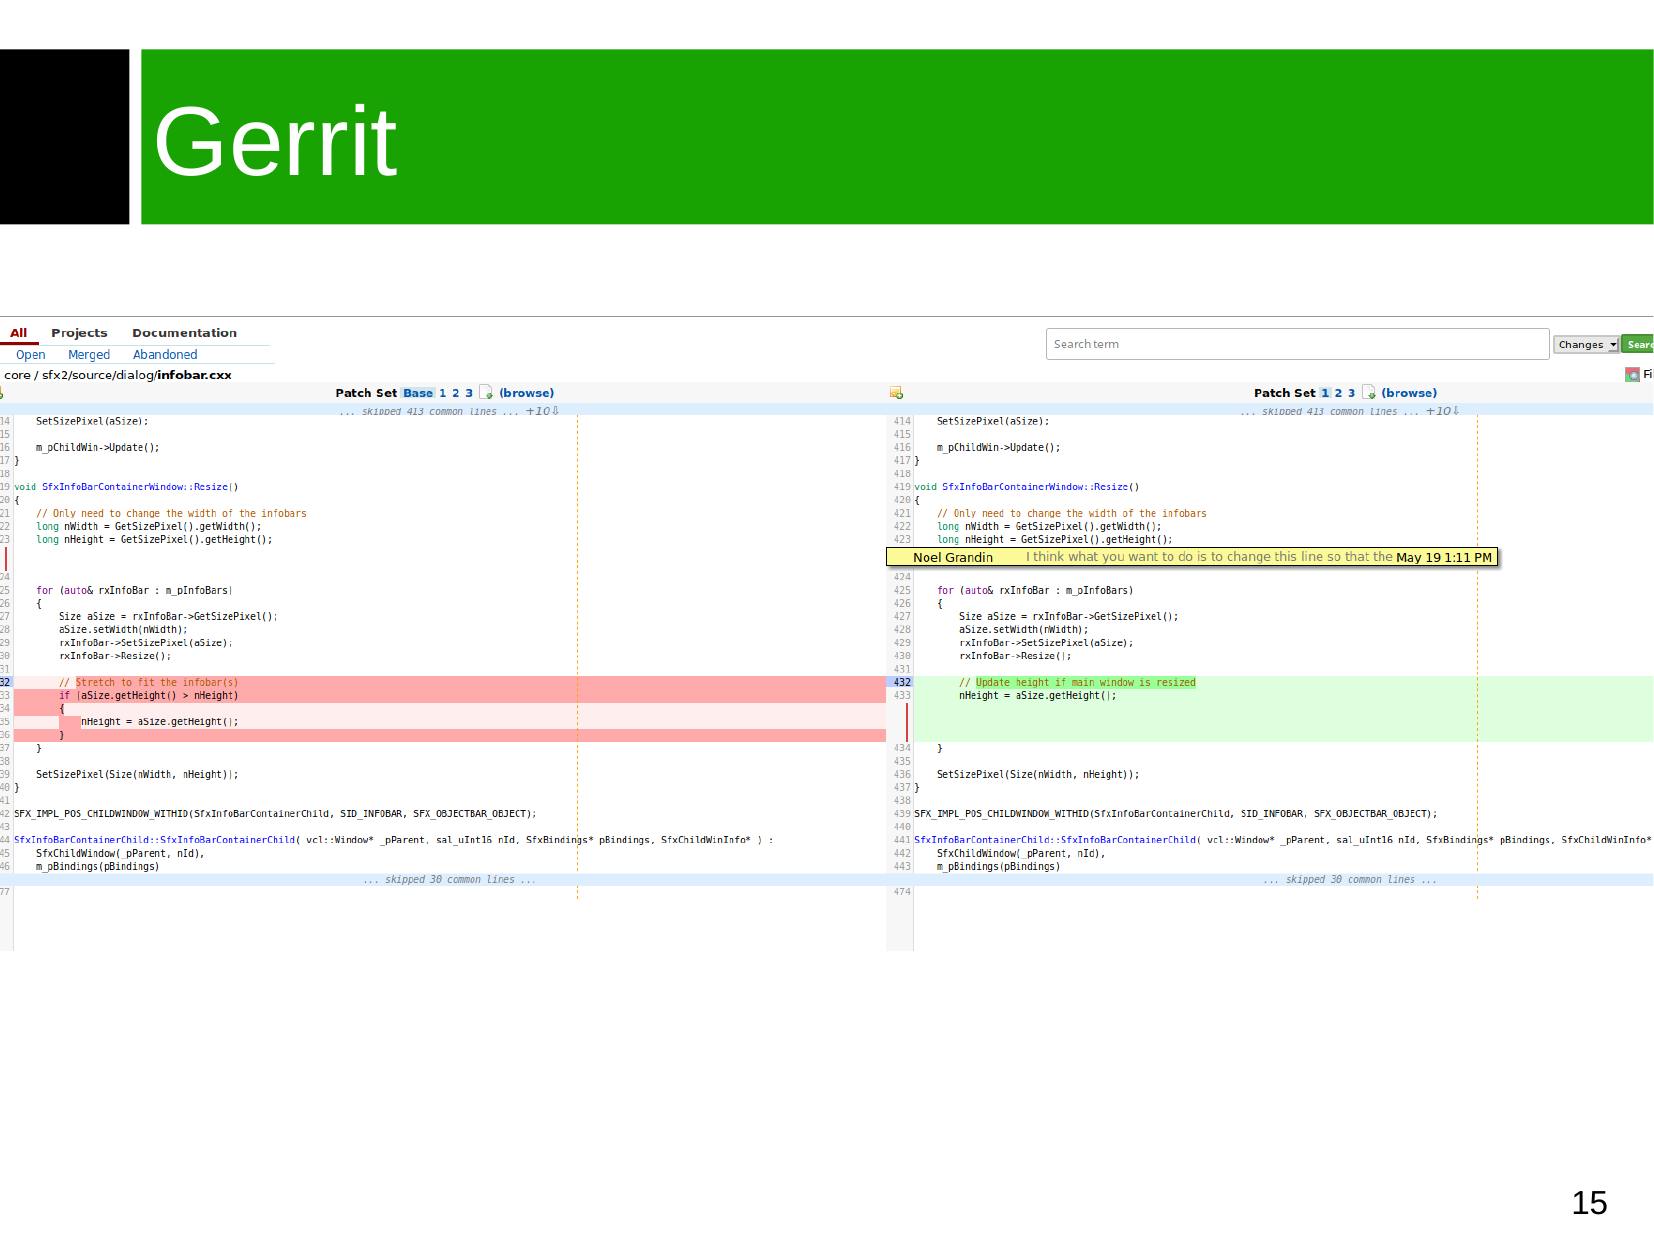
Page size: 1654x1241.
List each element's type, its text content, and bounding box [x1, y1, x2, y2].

picture [0, 316, 1654, 951]
title Gerrit [152, 72, 1654, 211]
